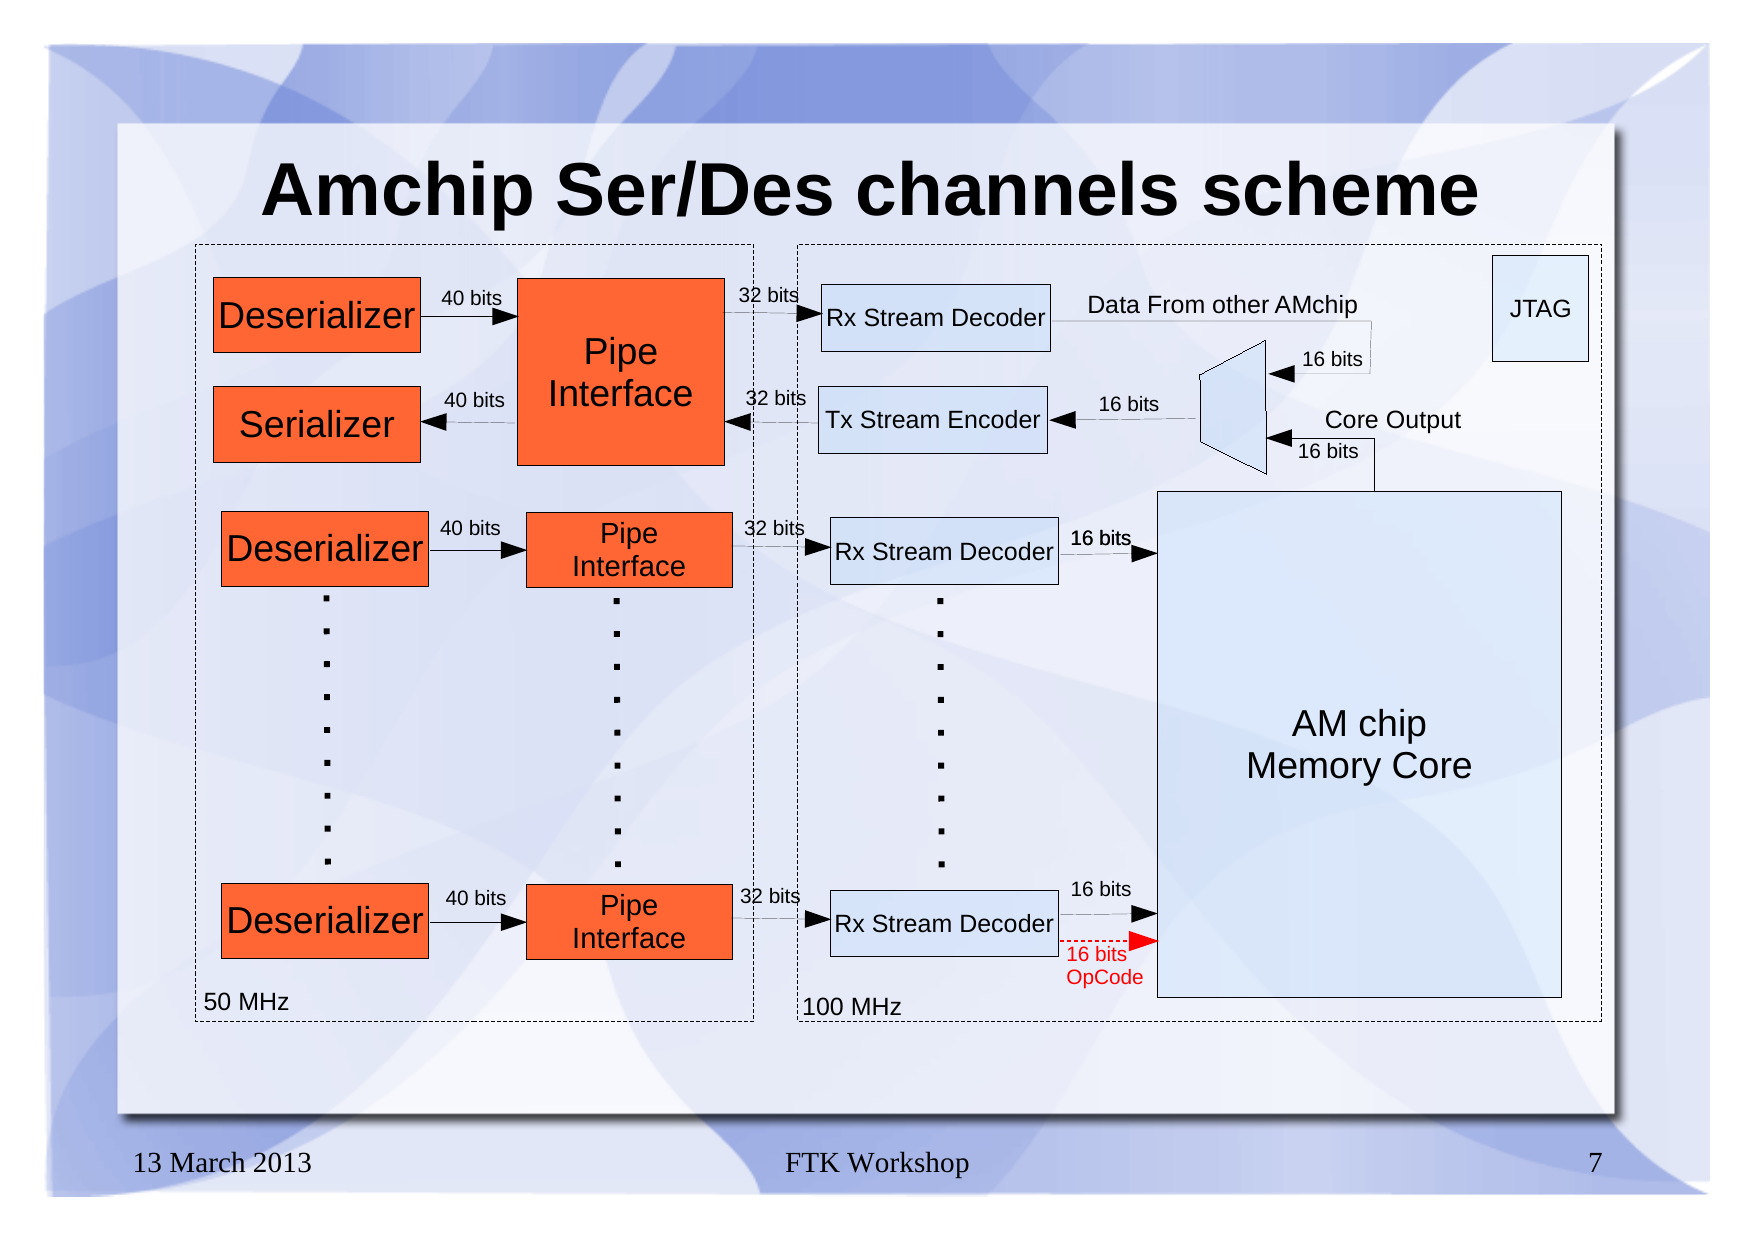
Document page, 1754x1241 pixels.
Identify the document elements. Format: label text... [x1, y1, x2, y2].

text_box Rx Stream Decoder [830, 890, 1059, 957]
text_box 16 bits OpCode [1051, 935, 1159, 997]
text_box Deserializer [221, 883, 429, 959]
text_box 16 bits [1283, 432, 1374, 471]
text_box Pipe Interface [526, 884, 733, 960]
text_box AM chip Memory Core [1157, 491, 1562, 998]
text_box Deserializer [221, 511, 429, 587]
text_box Rx Stream Decoder [821, 284, 1051, 352]
text_box 32 bits [725, 877, 816, 916]
text_box 16 bits [1083, 385, 1175, 424]
picture [43, 43, 1710, 1197]
text_box 16 bits [1287, 340, 1379, 379]
text_box Rx Stream Decoder [830, 517, 1059, 585]
text_box 32 bits [730, 379, 822, 418]
text_box 40 bits [425, 509, 516, 548]
text_box Tx Stream Encoder [818, 386, 1048, 454]
text_box Pipe Interface [517, 278, 725, 466]
text_box 16 bits [1055, 519, 1147, 558]
text_box 32 bits [723, 276, 815, 315]
text_box 40 bits [430, 878, 522, 918]
text_box Serializer [213, 386, 421, 463]
text_box 16 bits [1055, 869, 1147, 908]
text_box JTAG [1492, 255, 1589, 362]
text_box 100 MHz [787, 985, 918, 1029]
text_box Pipe Interface [526, 512, 733, 588]
text_box 40 bits [426, 279, 518, 318]
text_box Deserializer [213, 277, 421, 353]
title Amchip Ser/Des channels scheme [121, 100, 1621, 279]
text_box Data From other AMchip [1072, 283, 1374, 327]
text_box 40 bits [429, 380, 521, 420]
text_box 50 MHz [188, 980, 305, 1024]
text_box [1199, 340, 1267, 475]
text_box Core Output [1310, 398, 1484, 442]
text_box 32 bits [729, 509, 821, 548]
